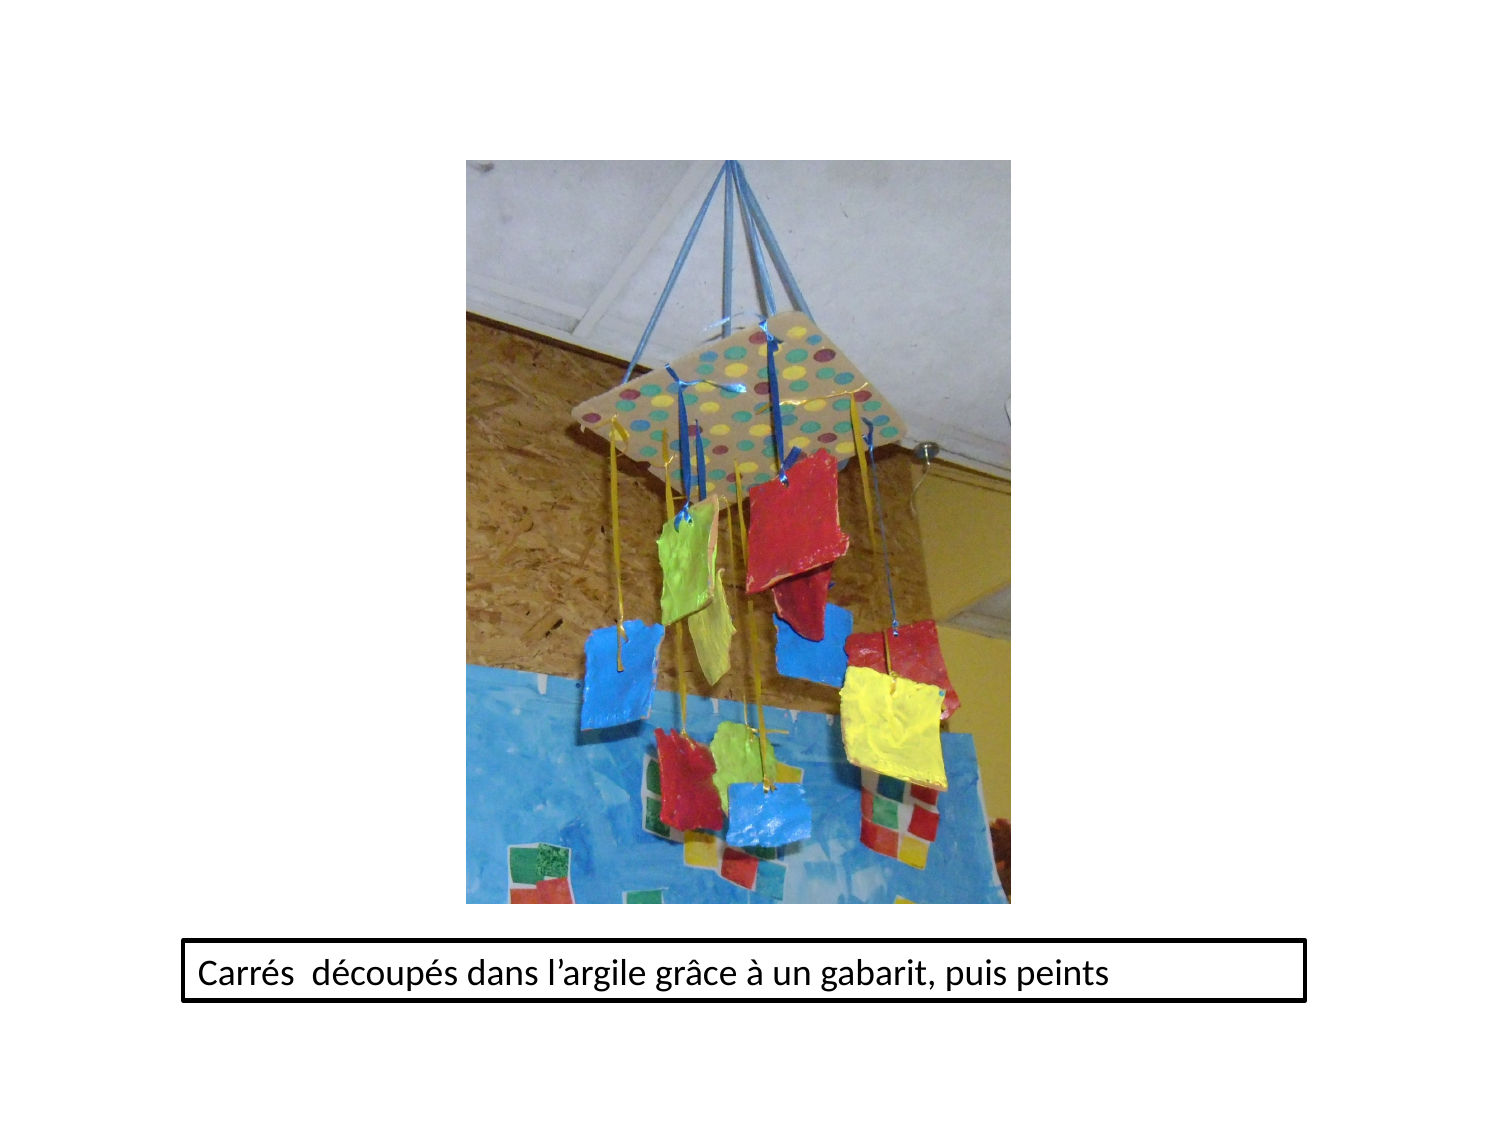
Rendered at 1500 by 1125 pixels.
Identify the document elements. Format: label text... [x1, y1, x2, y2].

text_box Carrés découpés dans l’argile grâce à un gabarit, puis peints [183, 940, 1306, 1001]
picture [466, 160, 1011, 904]
